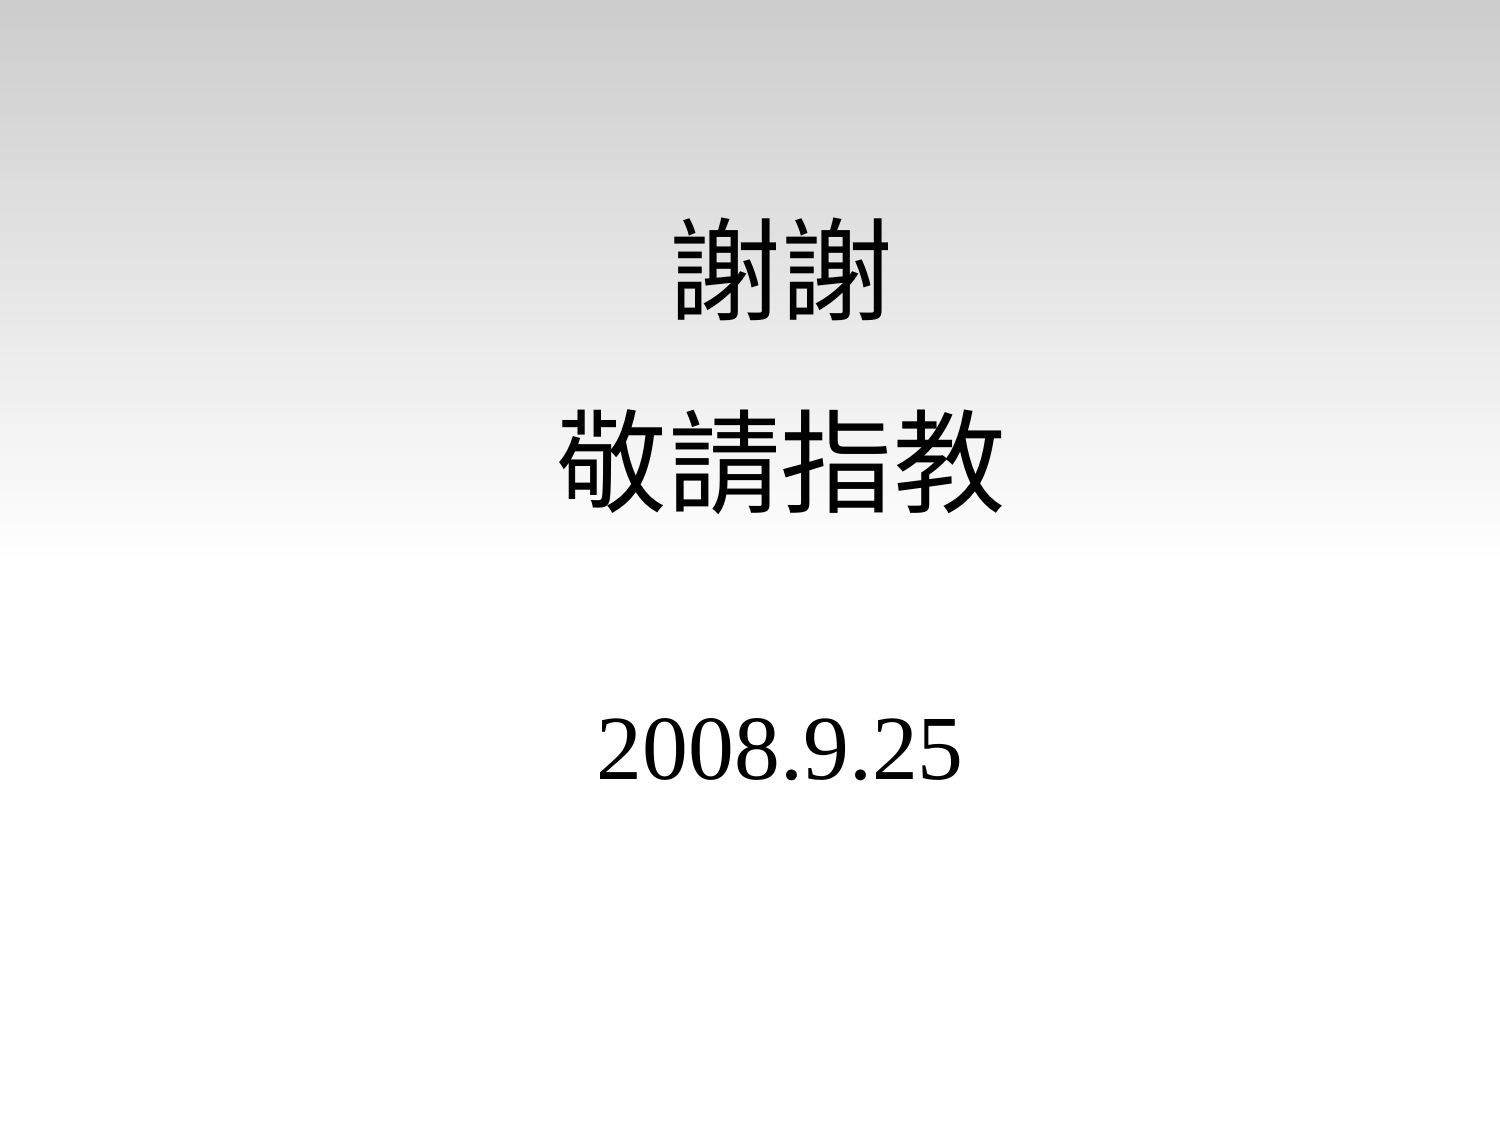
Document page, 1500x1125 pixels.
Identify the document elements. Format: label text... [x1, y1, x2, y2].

list 謝謝 敬請指教 2008.9.25 [96, 27, 1447, 1034]
